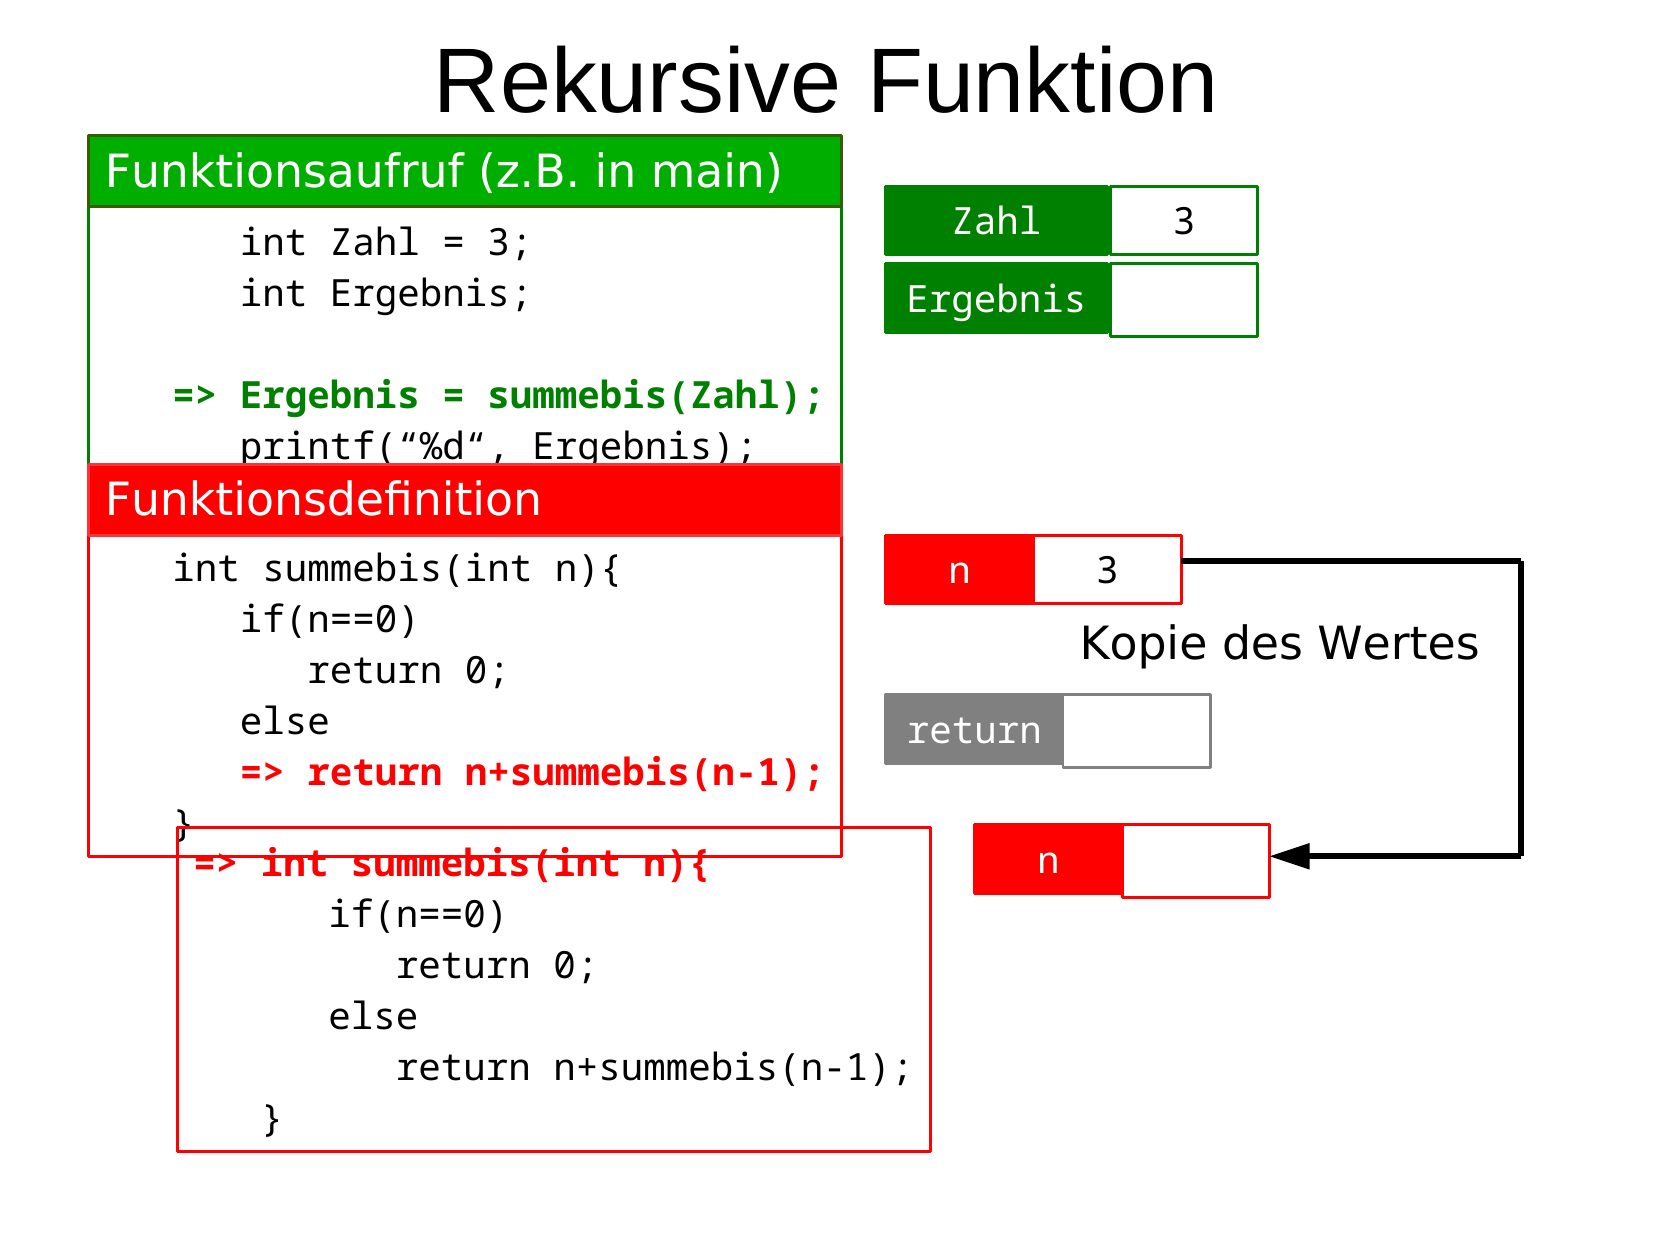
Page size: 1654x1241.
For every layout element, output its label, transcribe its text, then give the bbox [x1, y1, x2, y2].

text_box Kopie des Wertes [1064, 609, 1495, 679]
title Rekursive Funktion [82, 24, 1571, 139]
text_box [1122, 824, 1270, 886]
text_box Funktionsaufruf (z.B. in main) [88, 139, 842, 207]
text_box Ergebnis [885, 263, 1108, 325]
text_box 3 [1110, 186, 1258, 248]
text_box return [885, 694, 1062, 756]
text_box [1062, 694, 1211, 756]
text_box => int summebis(int n){ if(n==0) return 0; else return n+summebis(n-1); } [177, 827, 931, 1107]
text_box 3 [1033, 535, 1182, 597]
text_box n [885, 535, 1032, 597]
text_box n [974, 824, 1121, 886]
text_box Zahl [885, 186, 1108, 248]
text_box Funktionsdefinition [88, 464, 842, 536]
text_box int Zahl = 3; int Ergebnis; => Ergebnis = summebis(Zahl); printf(“%d“, Ergebnis); [88, 208, 842, 443]
text_box int summebis(int n){ if(n==0) return 0; else => return n+summebis(n-1); } [88, 537, 842, 812]
text_box [1110, 263, 1258, 325]
